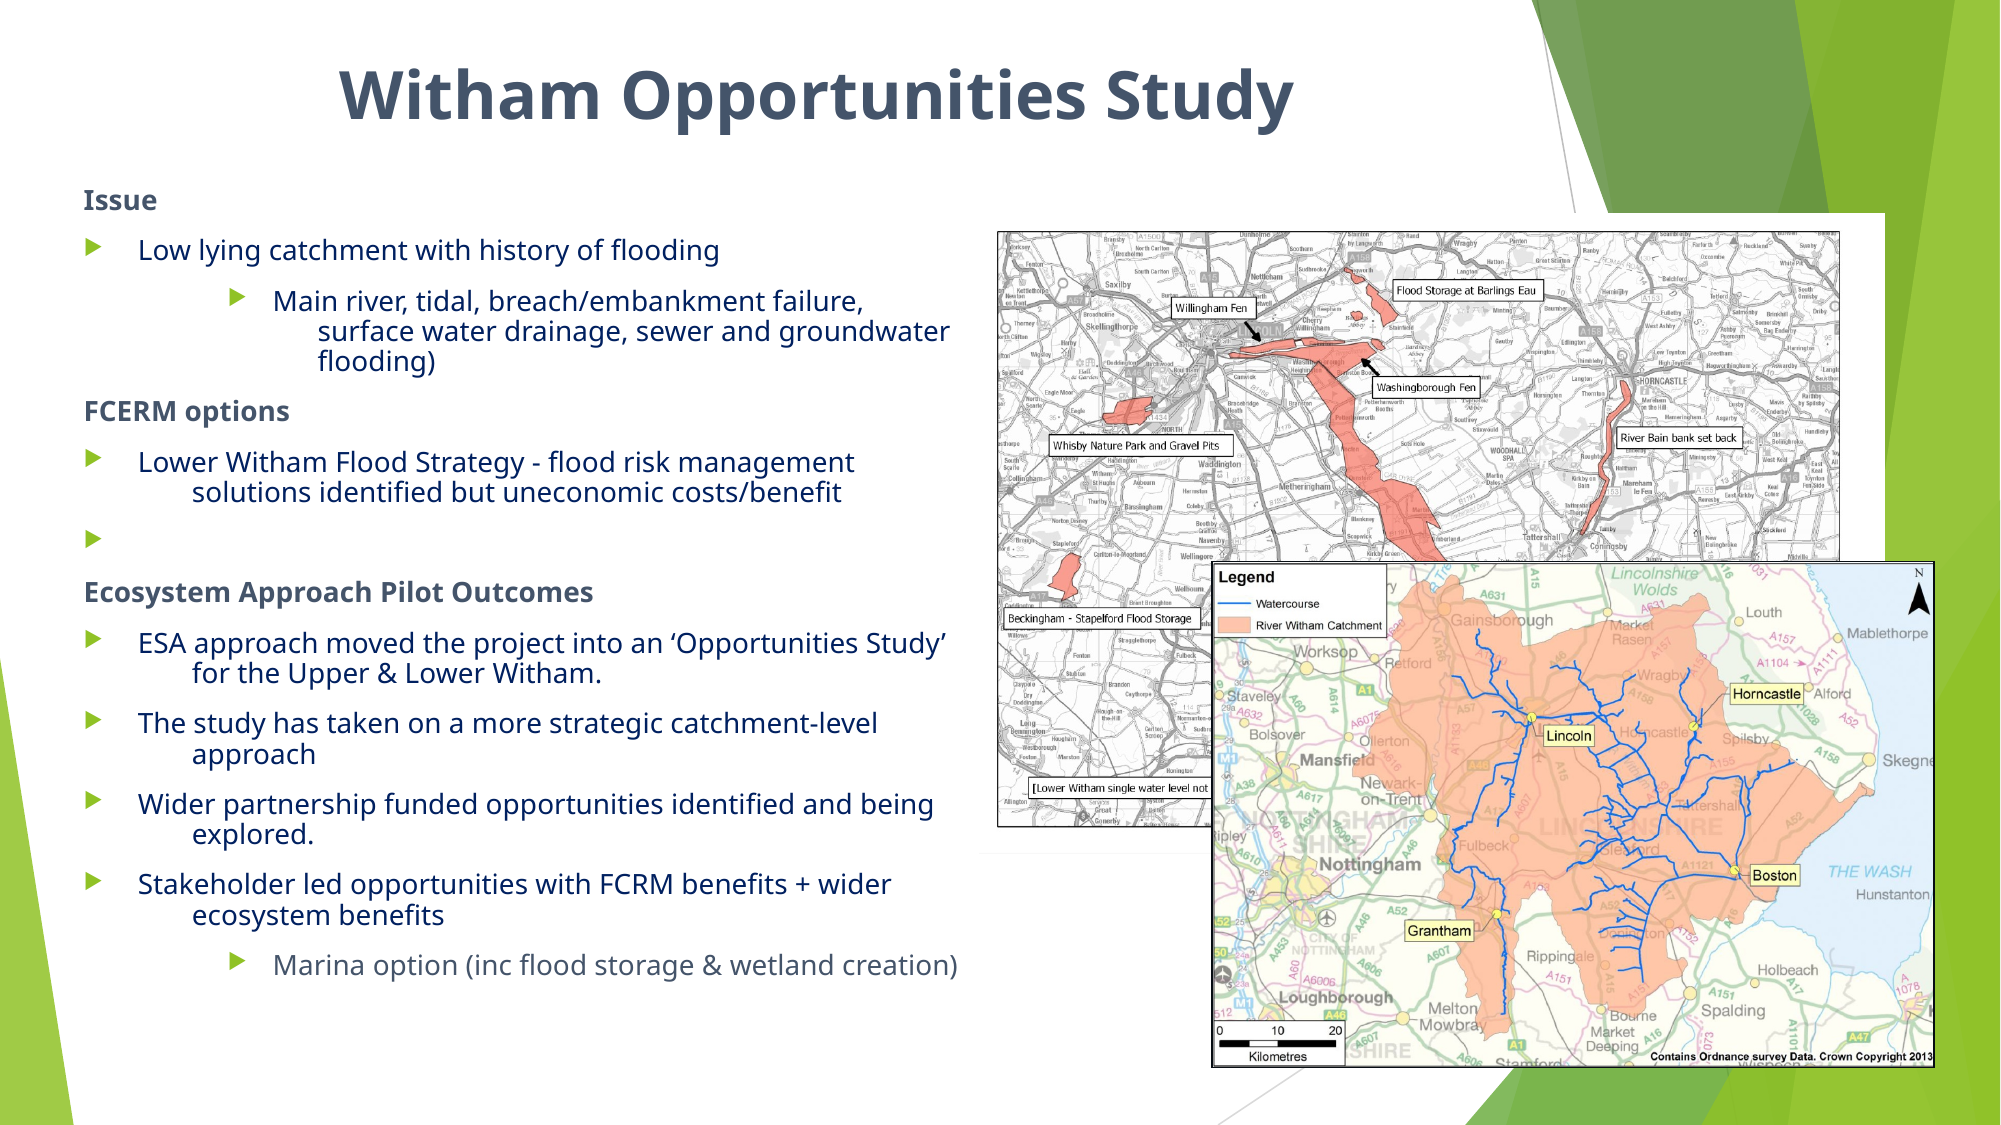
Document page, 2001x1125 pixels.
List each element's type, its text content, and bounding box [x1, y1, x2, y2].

picture [980, 213, 1885, 854]
title Witham Opportunities Study [324, 45, 1675, 150]
picture [1212, 562, 1934, 1067]
list Issue Low lying catchment with history of flooding Main river, tidal, breach/embankment failure, surface water drainage, sewer and groundwater flooding) FCERM options Lower Witham Flood Strategy - flood risk management solutions identified but uneconomic costs/benefit Ecosystem Approach Pilot Outcomes ESA approach moved the project into an ‘Opportunities Study’ for the Upper & Lower Witham. The study has taken on a more strategic catchment-level approach Wider partnership funded opportunities identified and being explored. Stakeholder led opportunities with FCRM benefits + wider ecosystem benefits Marina option (inc flood storage & wetland creation) [68, 178, 980, 1004]
